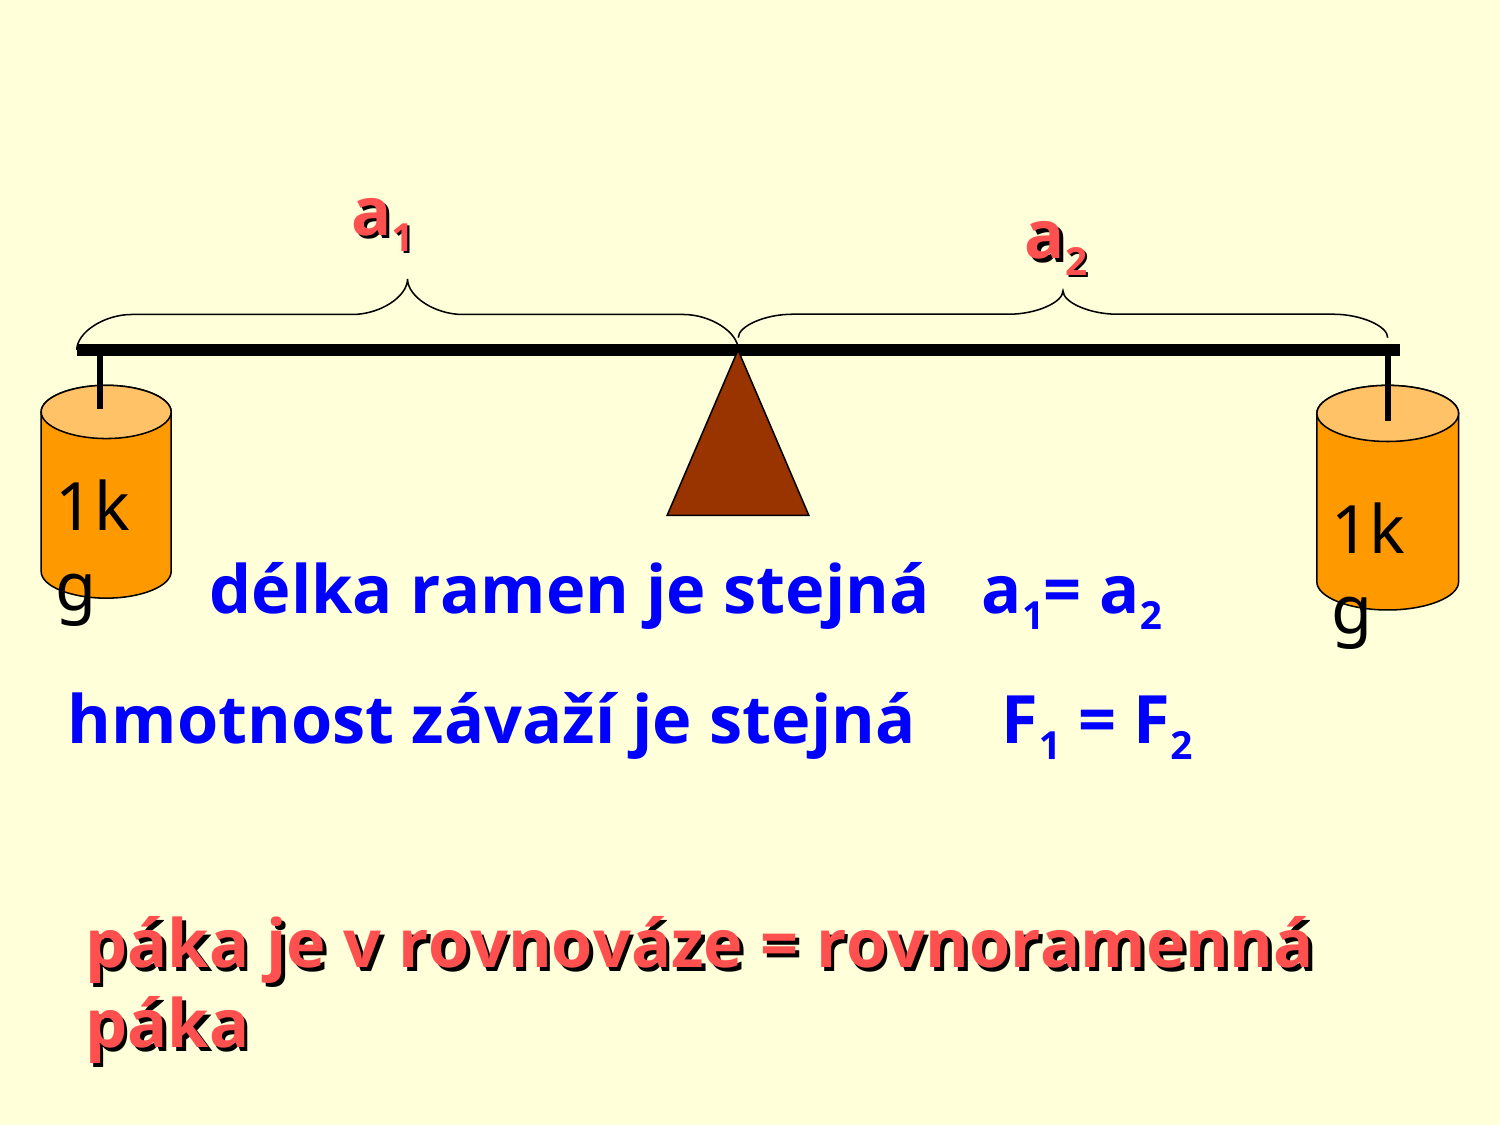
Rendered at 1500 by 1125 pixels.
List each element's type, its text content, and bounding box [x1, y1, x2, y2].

text_box [667, 351, 809, 516]
text_box hmotnost závaží je stejná F1 = F2 [53, 668, 1412, 776]
text_box a2 [1009, 184, 1140, 292]
text_box [41, 414, 172, 456]
text_box délka ramen je stejná a1= a2 [194, 538, 1270, 646]
text_box 1kg [41, 456, 184, 632]
text_box [1316, 415, 1459, 479]
text_box a1 [336, 160, 526, 268]
text_box páka je v rovnováze = rovnoramenná páka [70, 893, 1500, 1069]
text_box 1kg [1316, 479, 1459, 656]
